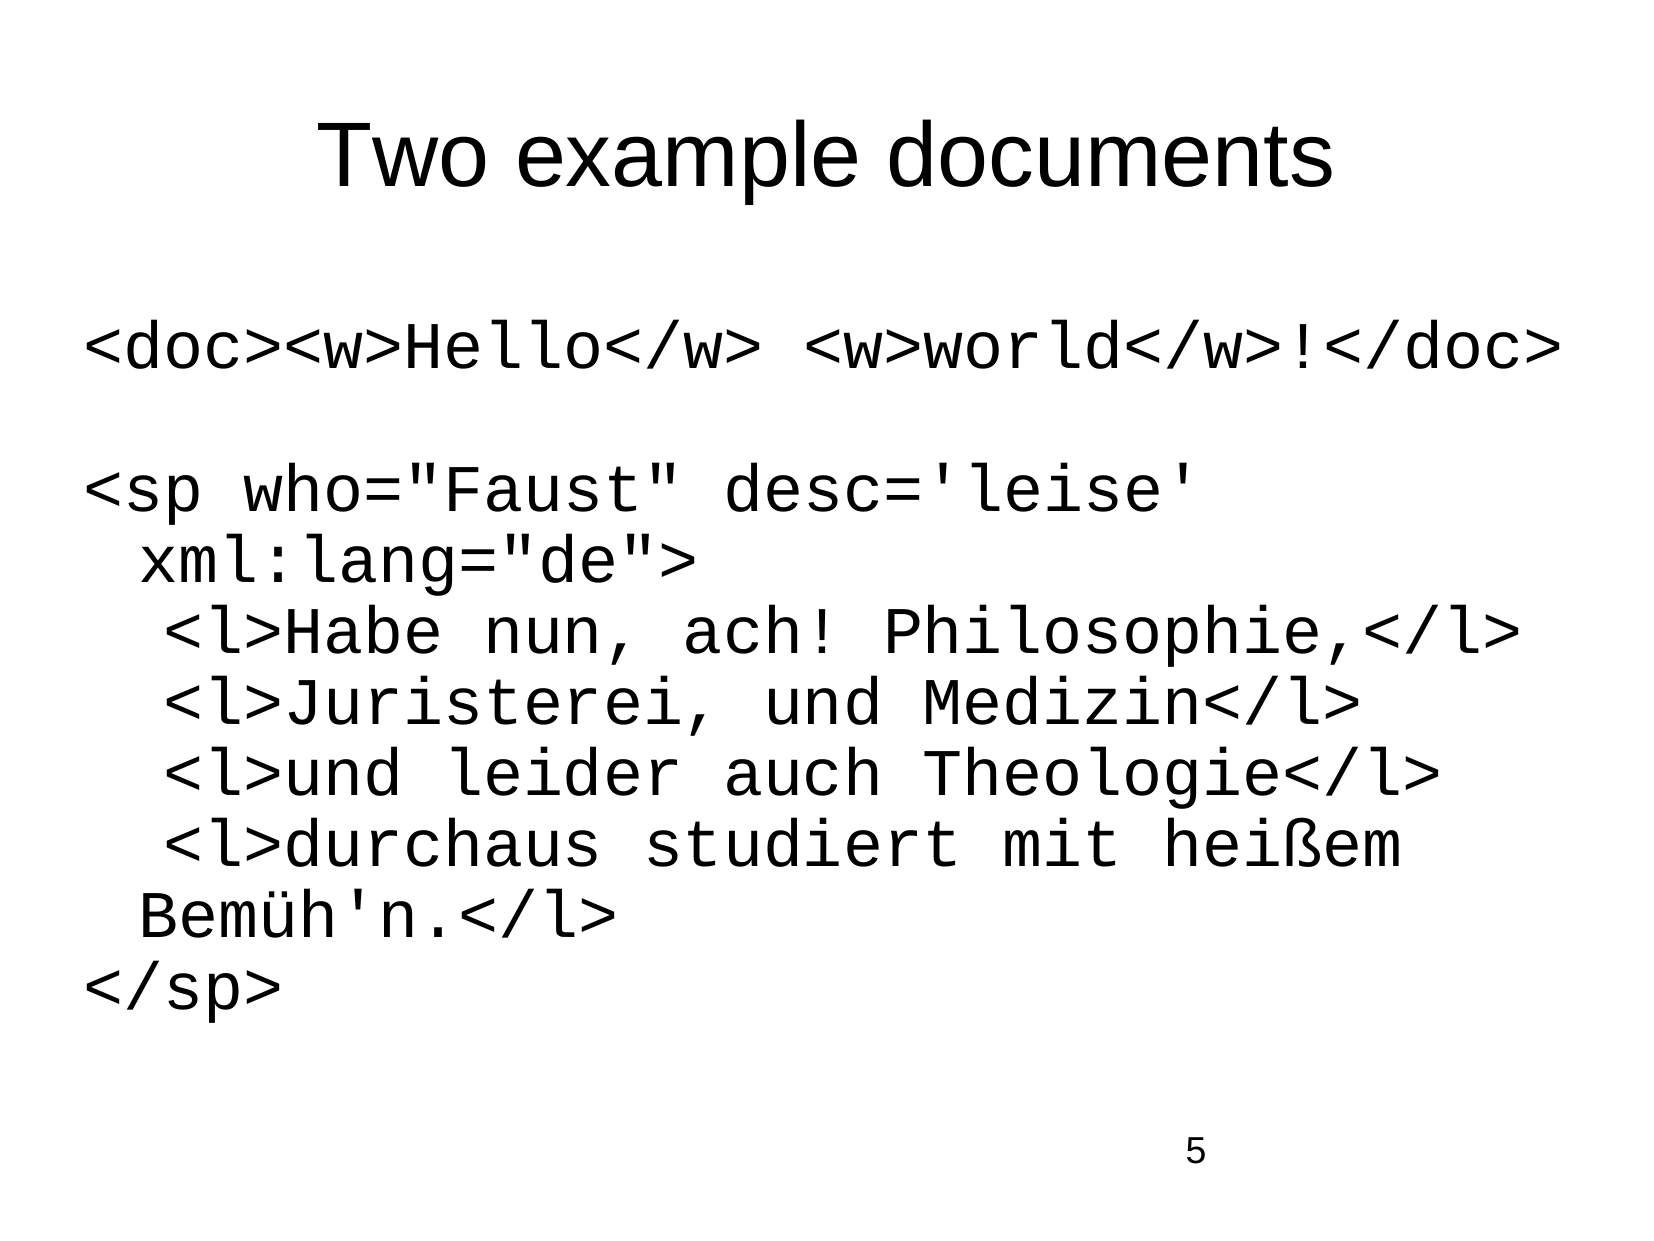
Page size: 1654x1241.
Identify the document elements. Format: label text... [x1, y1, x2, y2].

title Two example documents [82, 49, 1571, 247]
subtitle <doc><w>Hello</w> <w>world</w>!</doc> <sp who="Faust" desc='leise' xml:lang="de"> <l>Habe nun, ach! Philosophie,</l> <l>Juristerei, und Medizin</l> <l>und leider auch Theologie</l> <l>durchaus studiert mit heißem Bemüh'n.</l> </sp> [82, 247, 1571, 1152]
